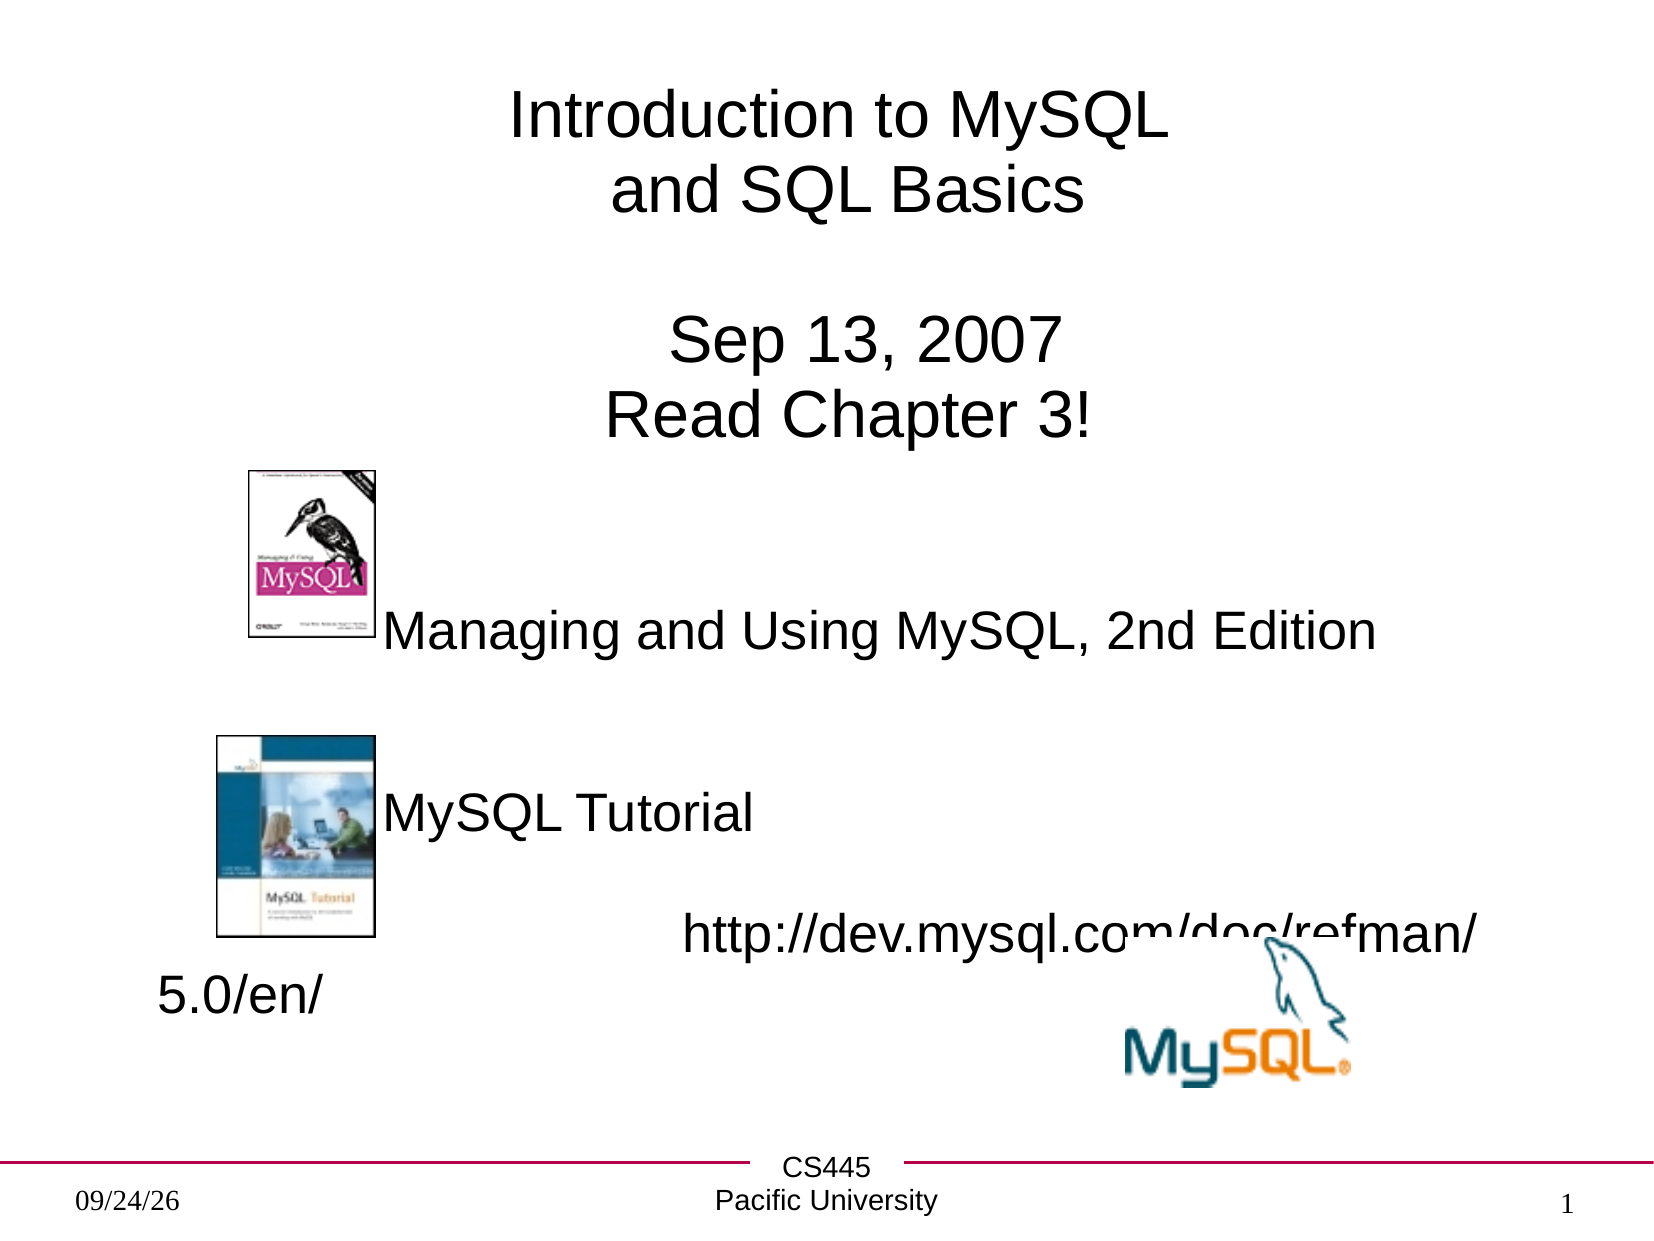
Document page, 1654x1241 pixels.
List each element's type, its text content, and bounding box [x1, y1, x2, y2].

picture [1125, 937, 1351, 1088]
picture [216, 735, 376, 938]
picture [248, 470, 376, 638]
subtitle Introduction to MySQL and SQL Basics Sep 13, 2007 Read Chapter 3! Managing and Using MySQL, 2nd Edition MySQL Tutorial http://dev.mysql.com/doc/refman/5.0/en/ [86, 37, 1576, 1126]
